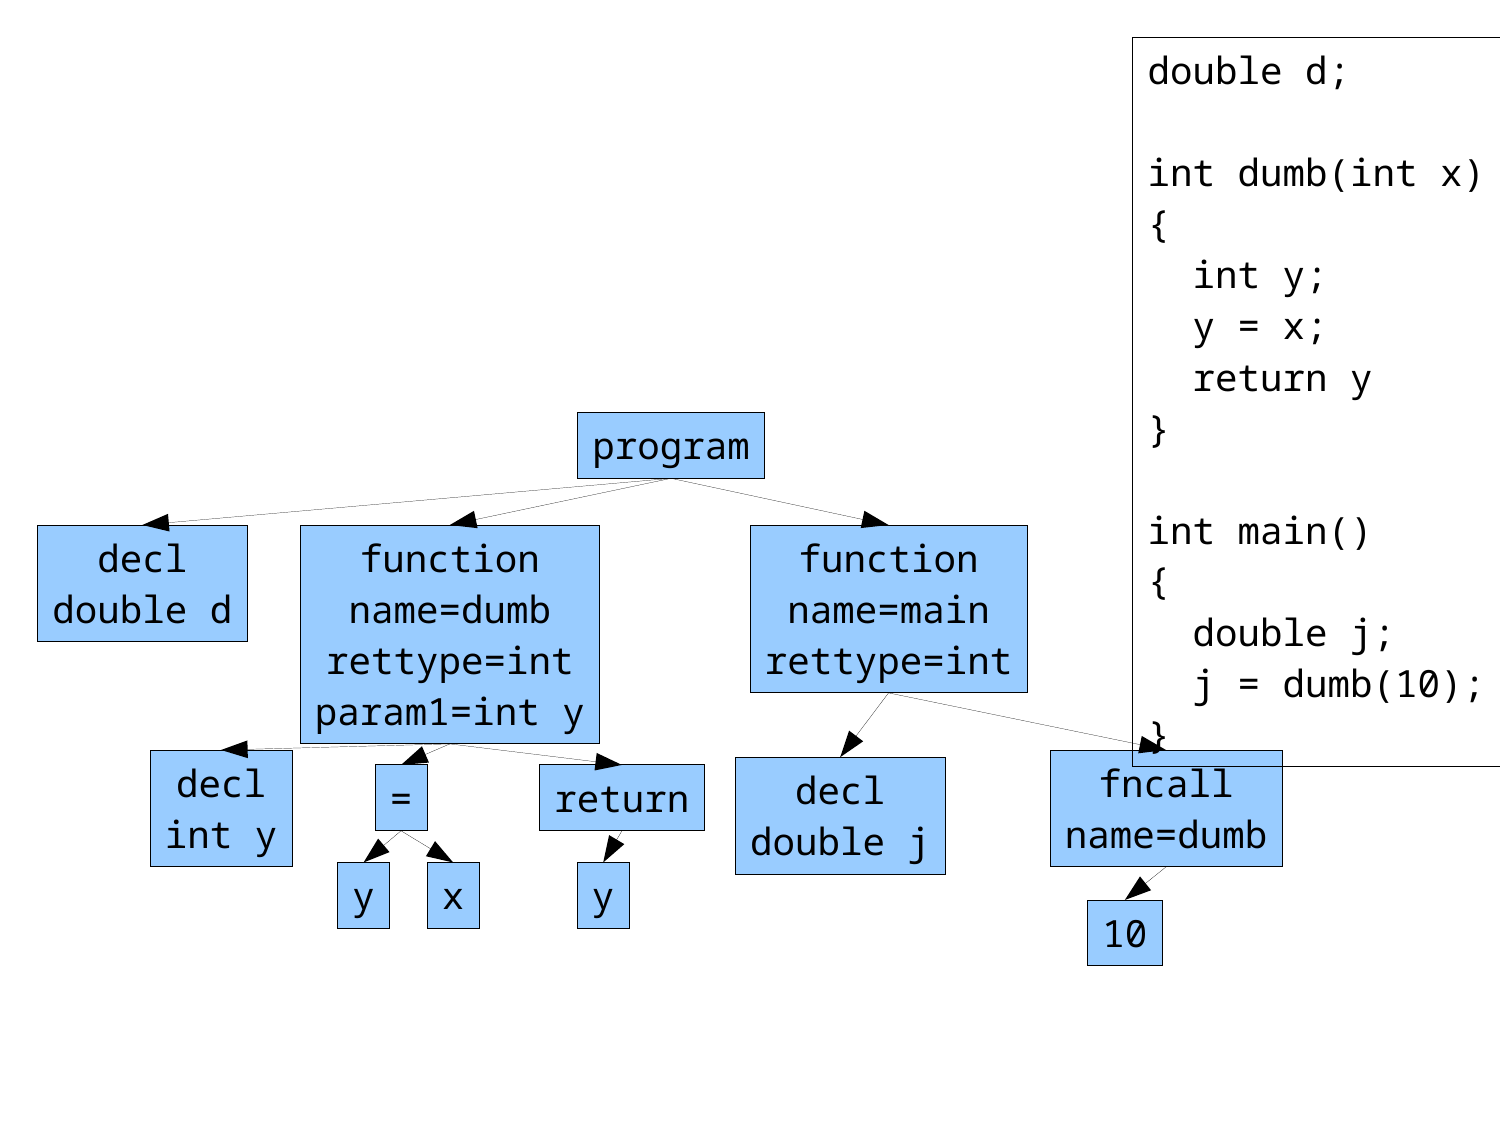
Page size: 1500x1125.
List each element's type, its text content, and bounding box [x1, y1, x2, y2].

text_box decl double j [735, 757, 946, 860]
text_box y [337, 862, 390, 921]
text_box 10 [1087, 900, 1163, 959]
text_box program [577, 412, 765, 471]
text_box x [427, 862, 480, 921]
text_box double d; int dumb(int x) { int y; y = x; return y } int main() { double j; j = dumb(10); } [1132, 37, 1500, 713]
text_box fncall name=dumb [1050, 750, 1283, 852]
text_box function name=dumb rettype=int param1=int y [300, 525, 600, 714]
text_box return [539, 764, 705, 824]
text_box decl double d [37, 525, 248, 627]
text_box decl int y [150, 750, 293, 852]
text_box y [577, 862, 630, 921]
text_box function name=main rettype=int [750, 525, 1028, 671]
text_box fncall name=dumb [1133, 750, 1283, 766]
text_box = [375, 764, 428, 824]
